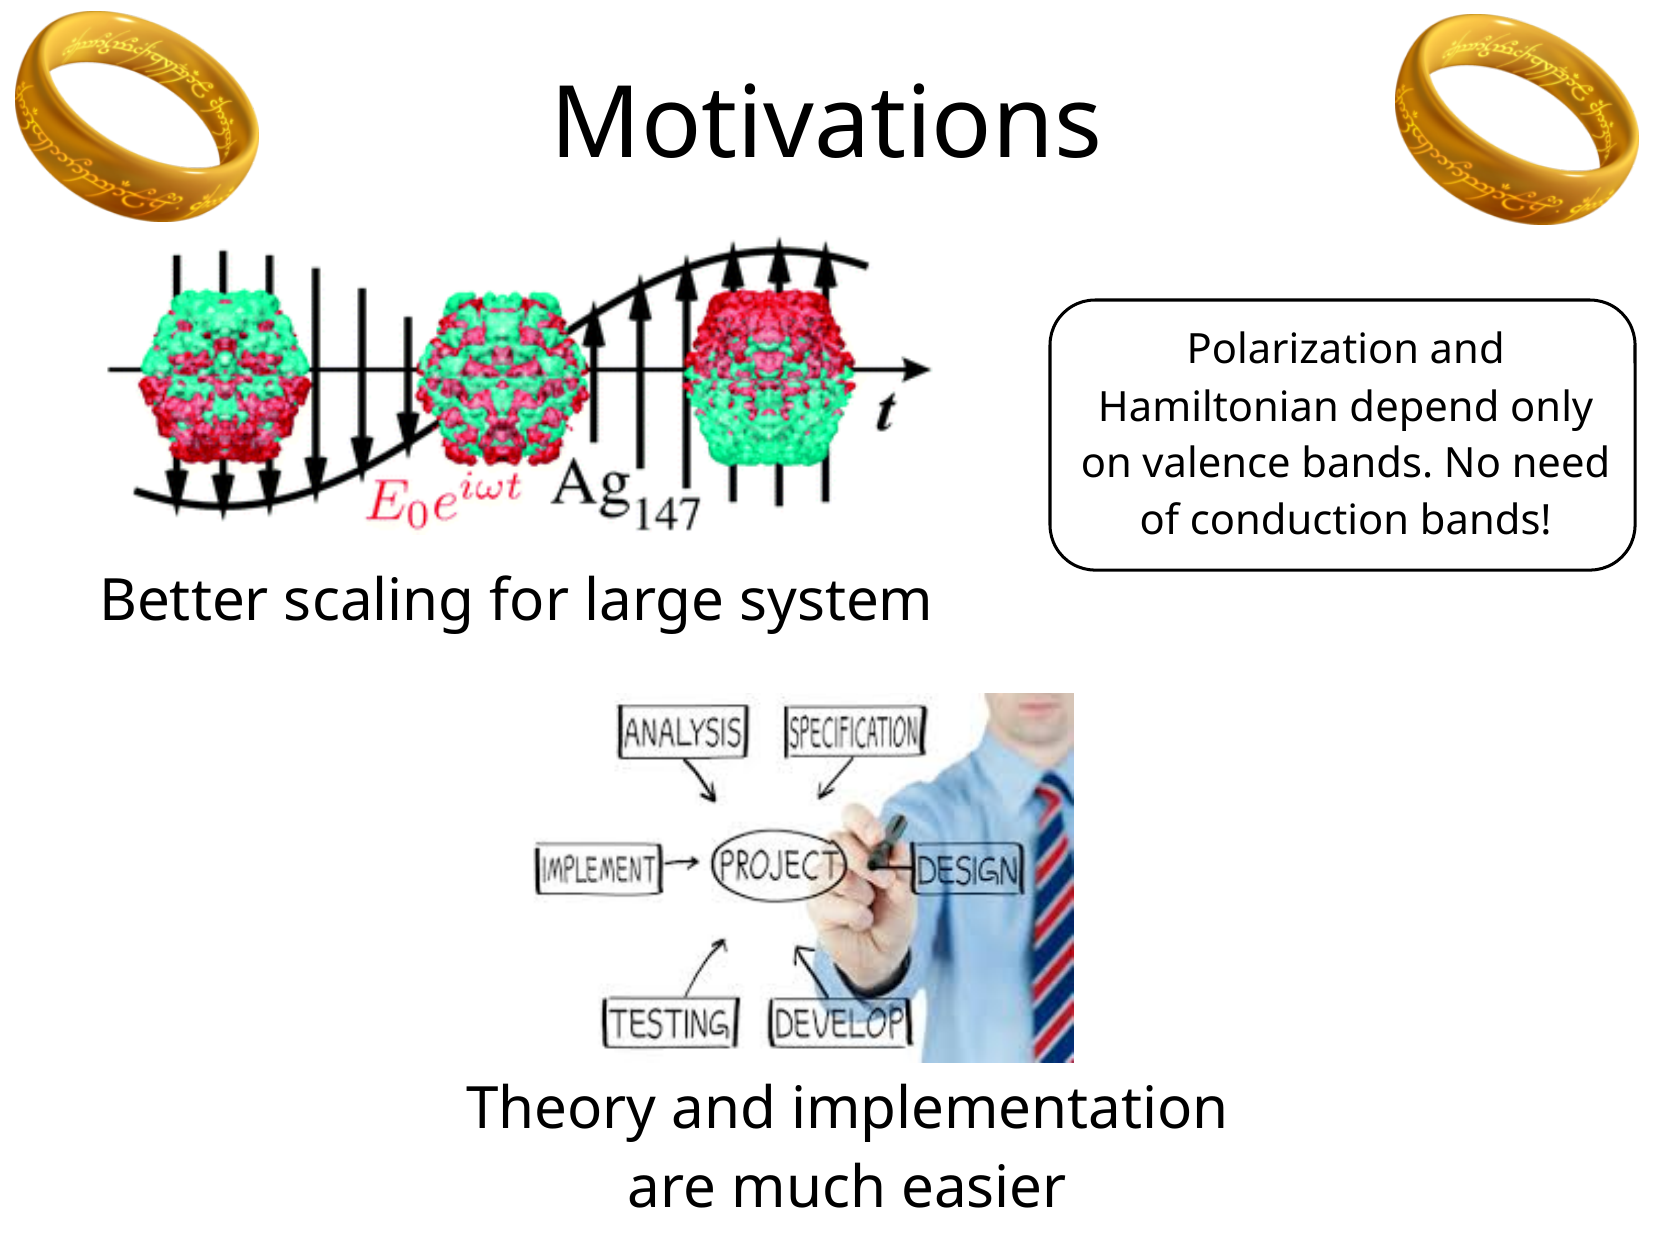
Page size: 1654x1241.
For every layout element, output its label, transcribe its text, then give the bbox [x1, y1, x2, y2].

picture [1395, 14, 1639, 226]
picture [518, 693, 1074, 1063]
text_box [1624, 315, 1636, 555]
text_box [1050, 309, 1068, 562]
text_box Polarization and Hamiltonian depend only on valence bands. No need of conduction bands! [1068, 296, 1624, 570]
picture [15, 11, 259, 223]
text_box Theory and implementation are much easier [345, 1075, 1366, 1216]
title Motivations [259, 15, 1395, 223]
text_box Better scaling for large system [6, 540, 1027, 656]
picture [106, 234, 935, 536]
